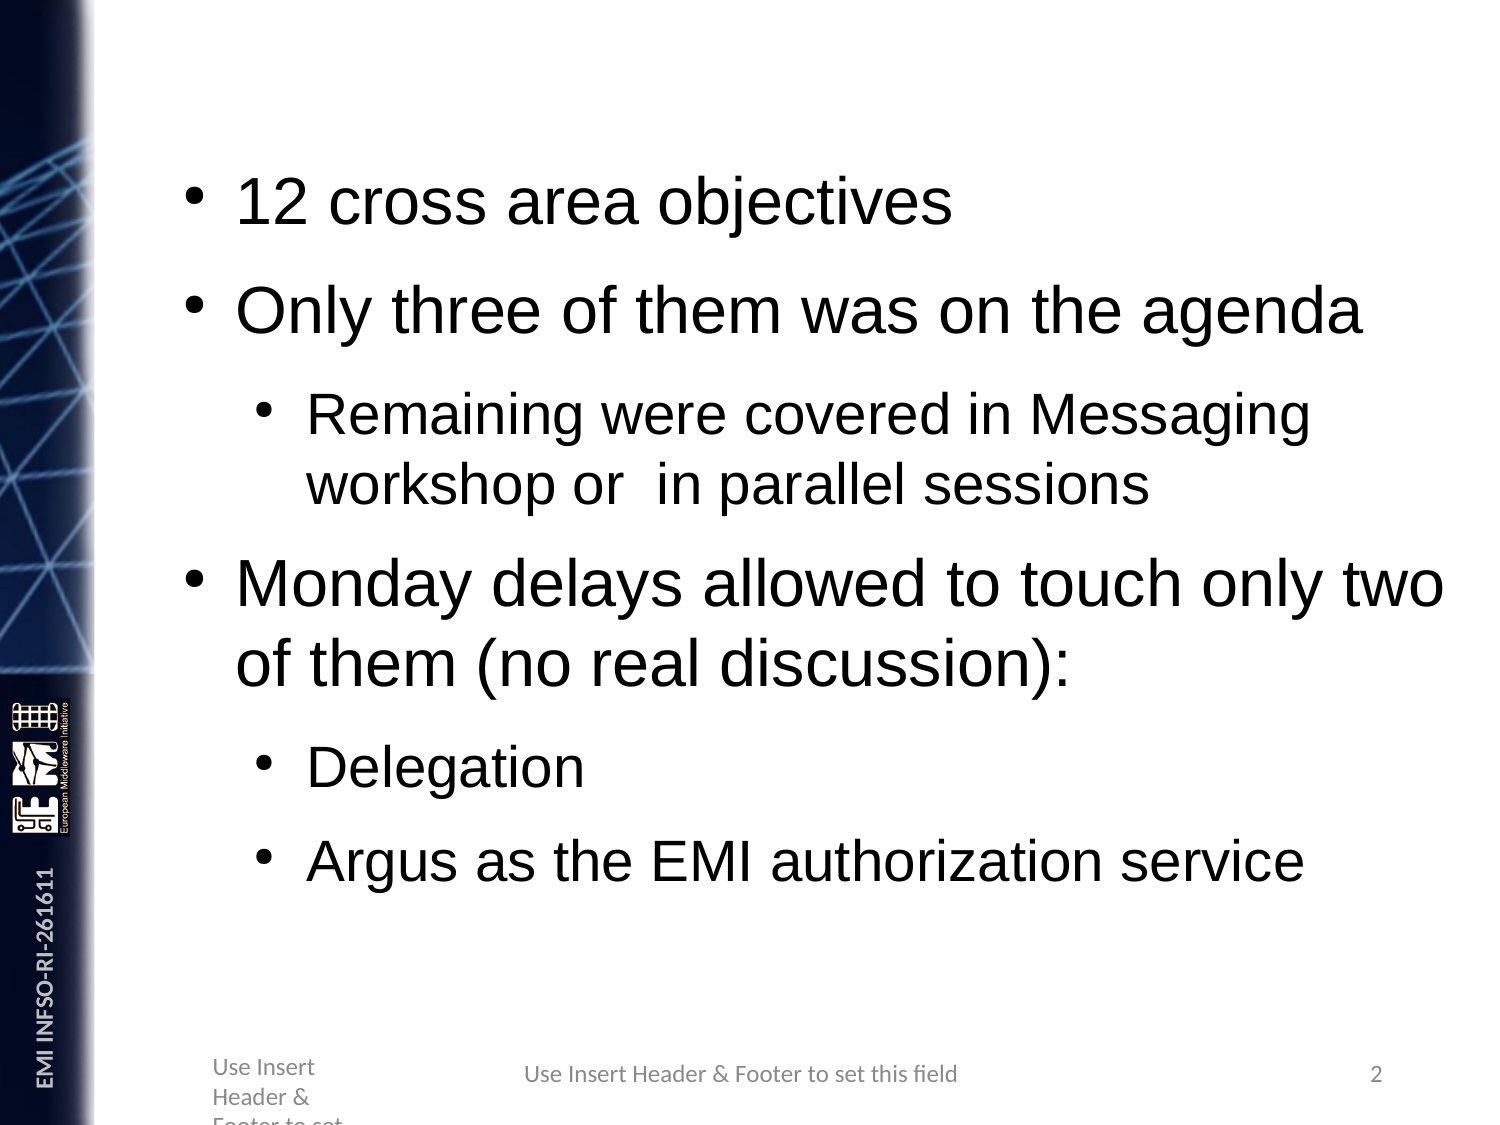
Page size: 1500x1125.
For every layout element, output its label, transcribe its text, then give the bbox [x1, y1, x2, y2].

text_box Use Insert Header & Footer to set this field [380, 1042, 1103, 1103]
text_box <number> [1354, 1042, 1424, 1103]
text_box Use Insert Header & Footer to set this field [197, 1042, 369, 1103]
picture [0, 0, 105, 1125]
list 12 cross area objectives Only three of them was on the agenda Remaining were covered in Messaging workshop or in parallel sessions Monday delays allowed to touch only two of them (no real discussion): Delegation Argus as the EMI authorization service [150, 149, 1463, 1005]
